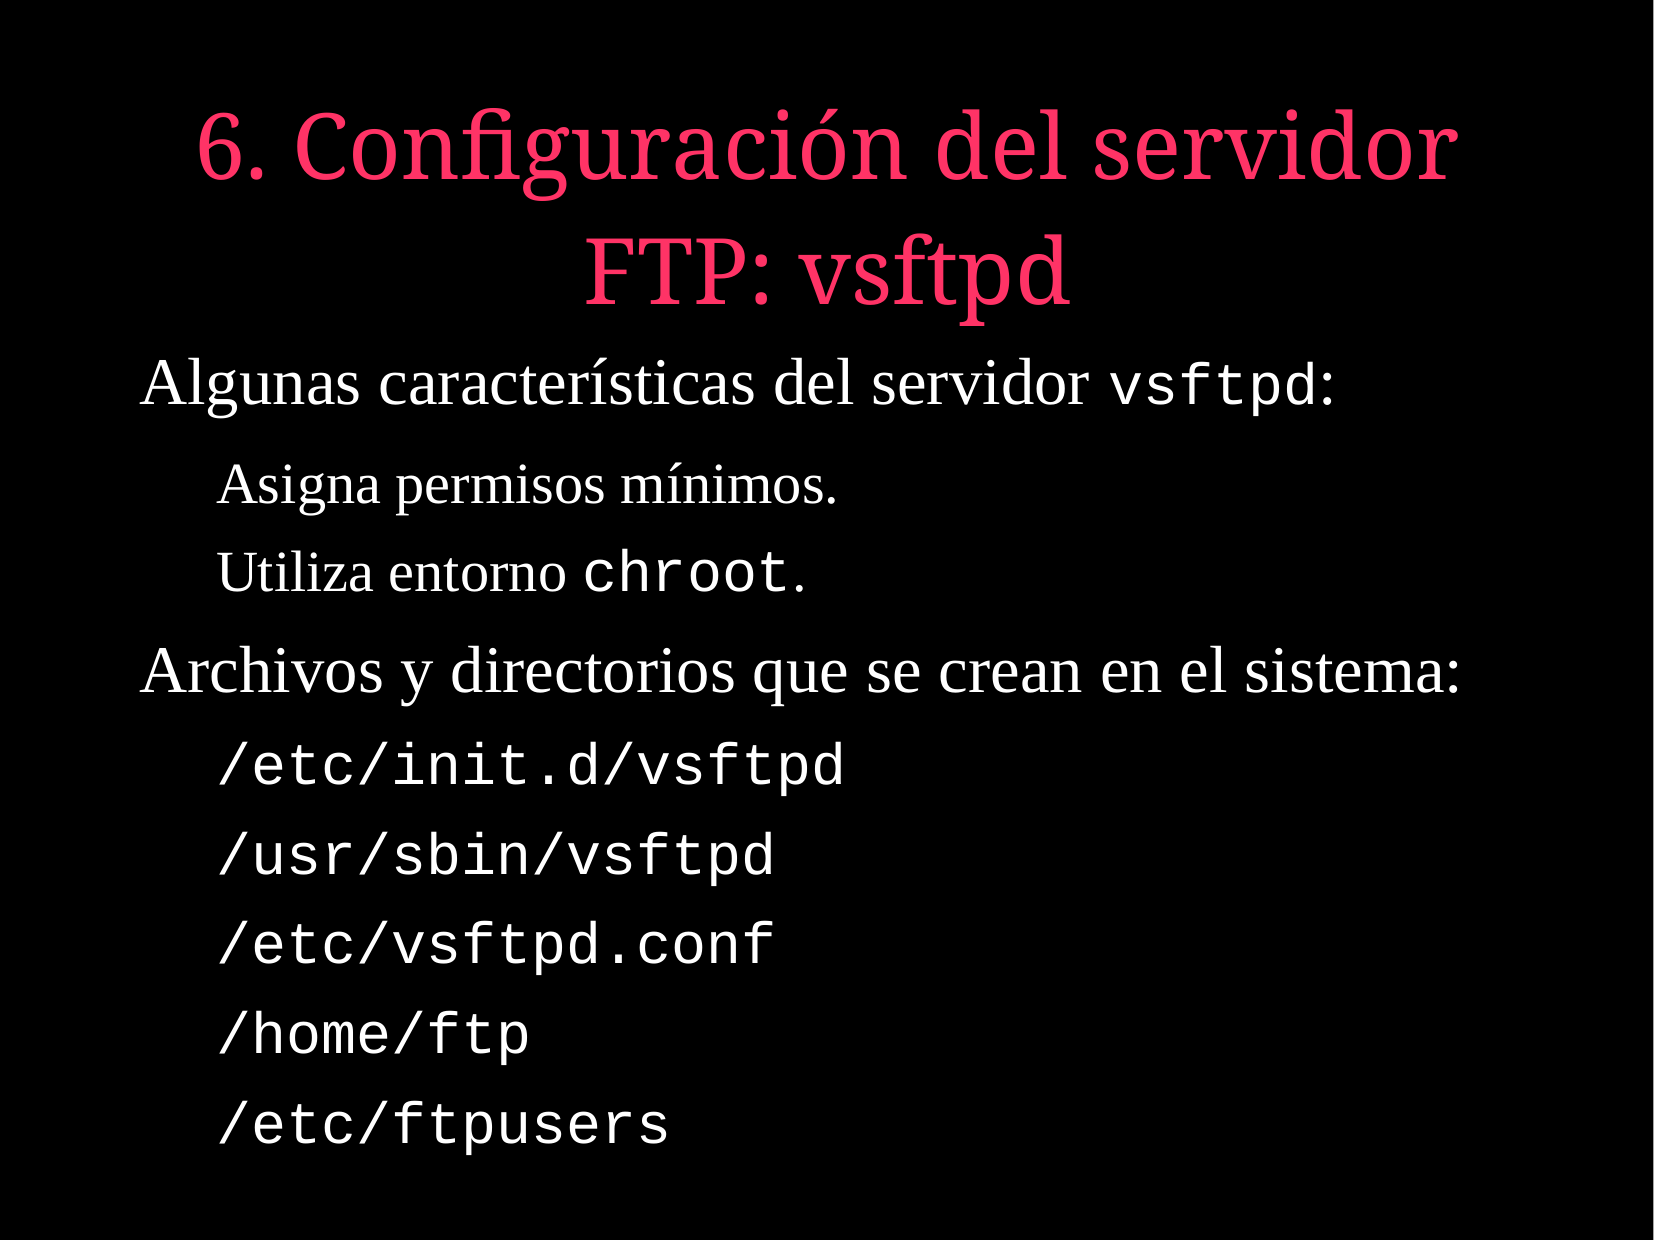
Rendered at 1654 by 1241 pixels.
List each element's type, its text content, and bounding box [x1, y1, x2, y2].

list Algunas características del servidor vsftpd: Asigna permisos mínimos. Utiliza entorno chroot. Archivos y directorios que se crean en el sistema: /etc/init.d/vsftpd /usr/sbin/vsftpd /etc/vsftpd.conf /home/ftp /etc/ftpusers [121, 344, 1534, 1143]
title 6. Configuración del servidor FTP: vsftpd [121, 82, 1534, 331]
